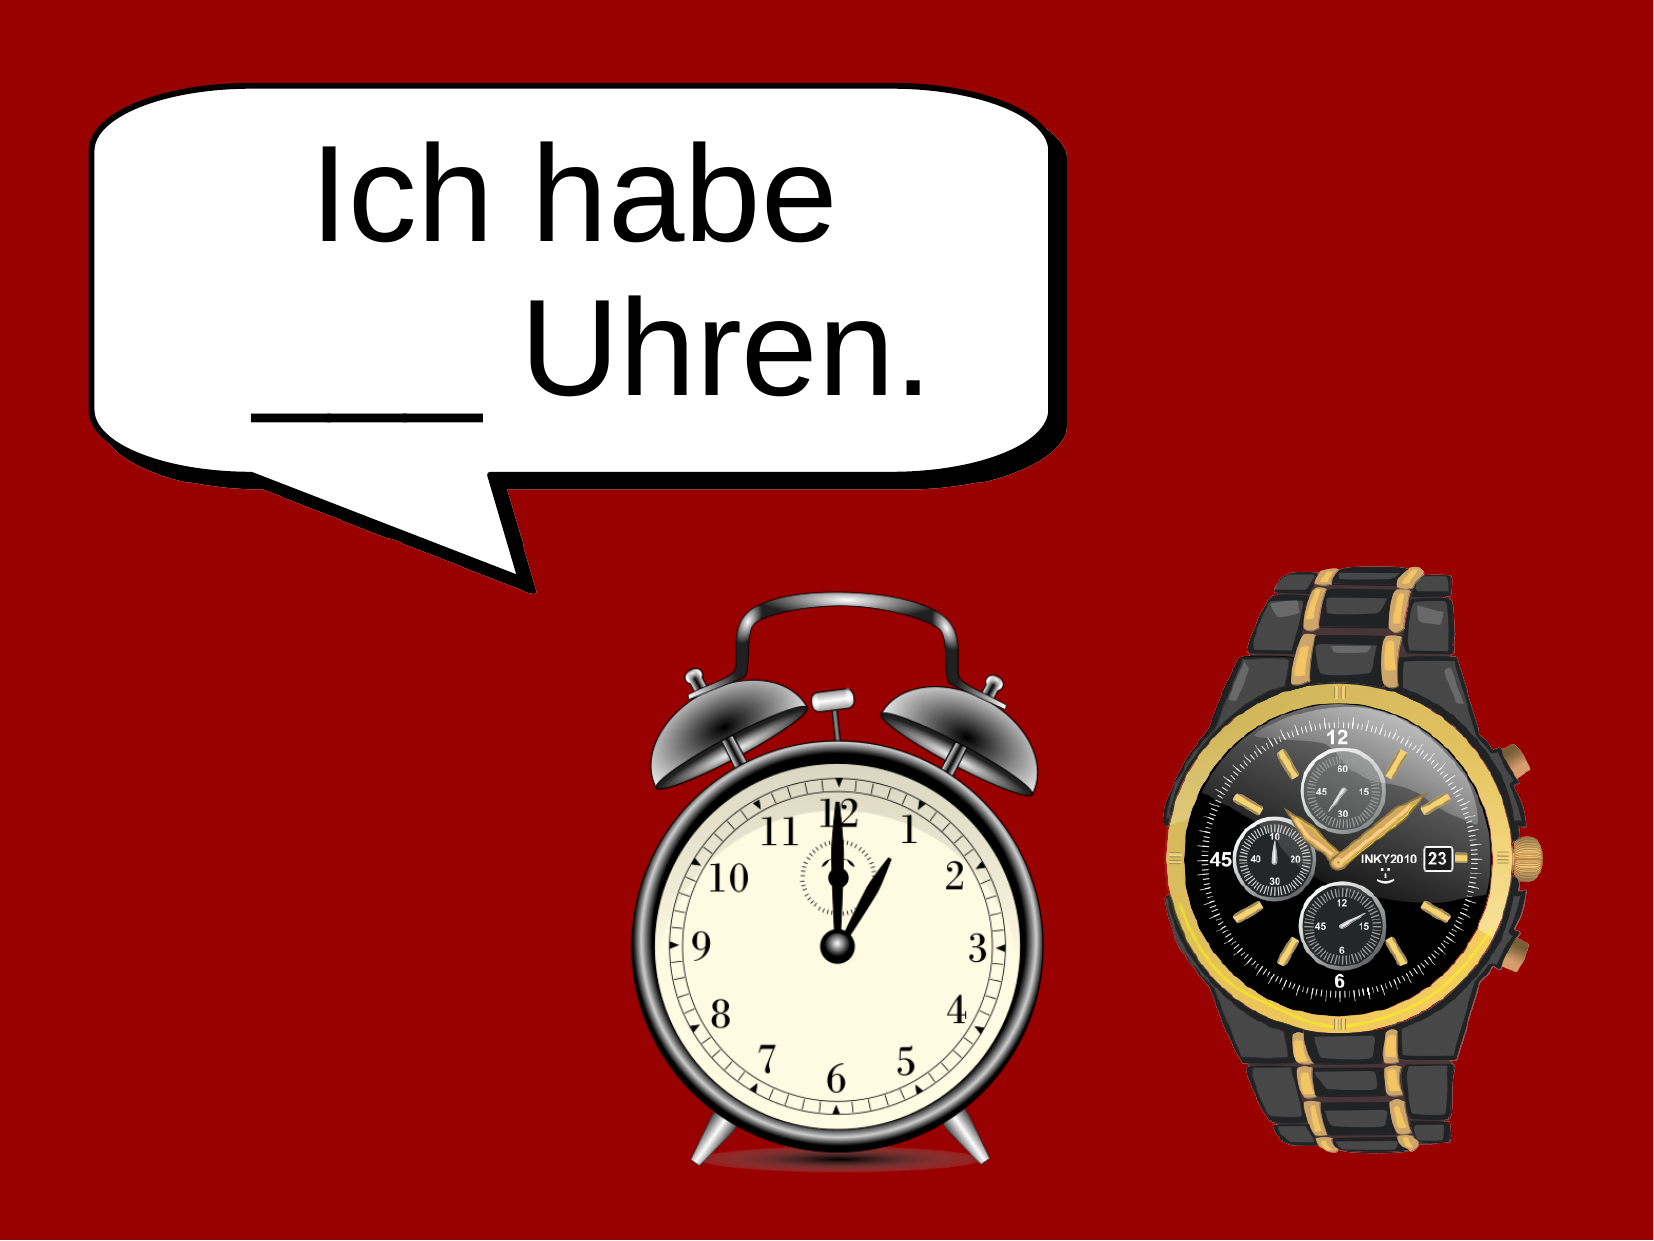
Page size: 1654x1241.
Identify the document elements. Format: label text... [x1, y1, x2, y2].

text_box Ich habe ___ Uhren. [121, 109, 1028, 445]
picture [1104, 555, 1654, 1170]
text_box [128, 85, 1015, 109]
text_box [91, 112, 1026, 580]
text_box [1028, 116, 1052, 444]
picture [614, 566, 1061, 1198]
